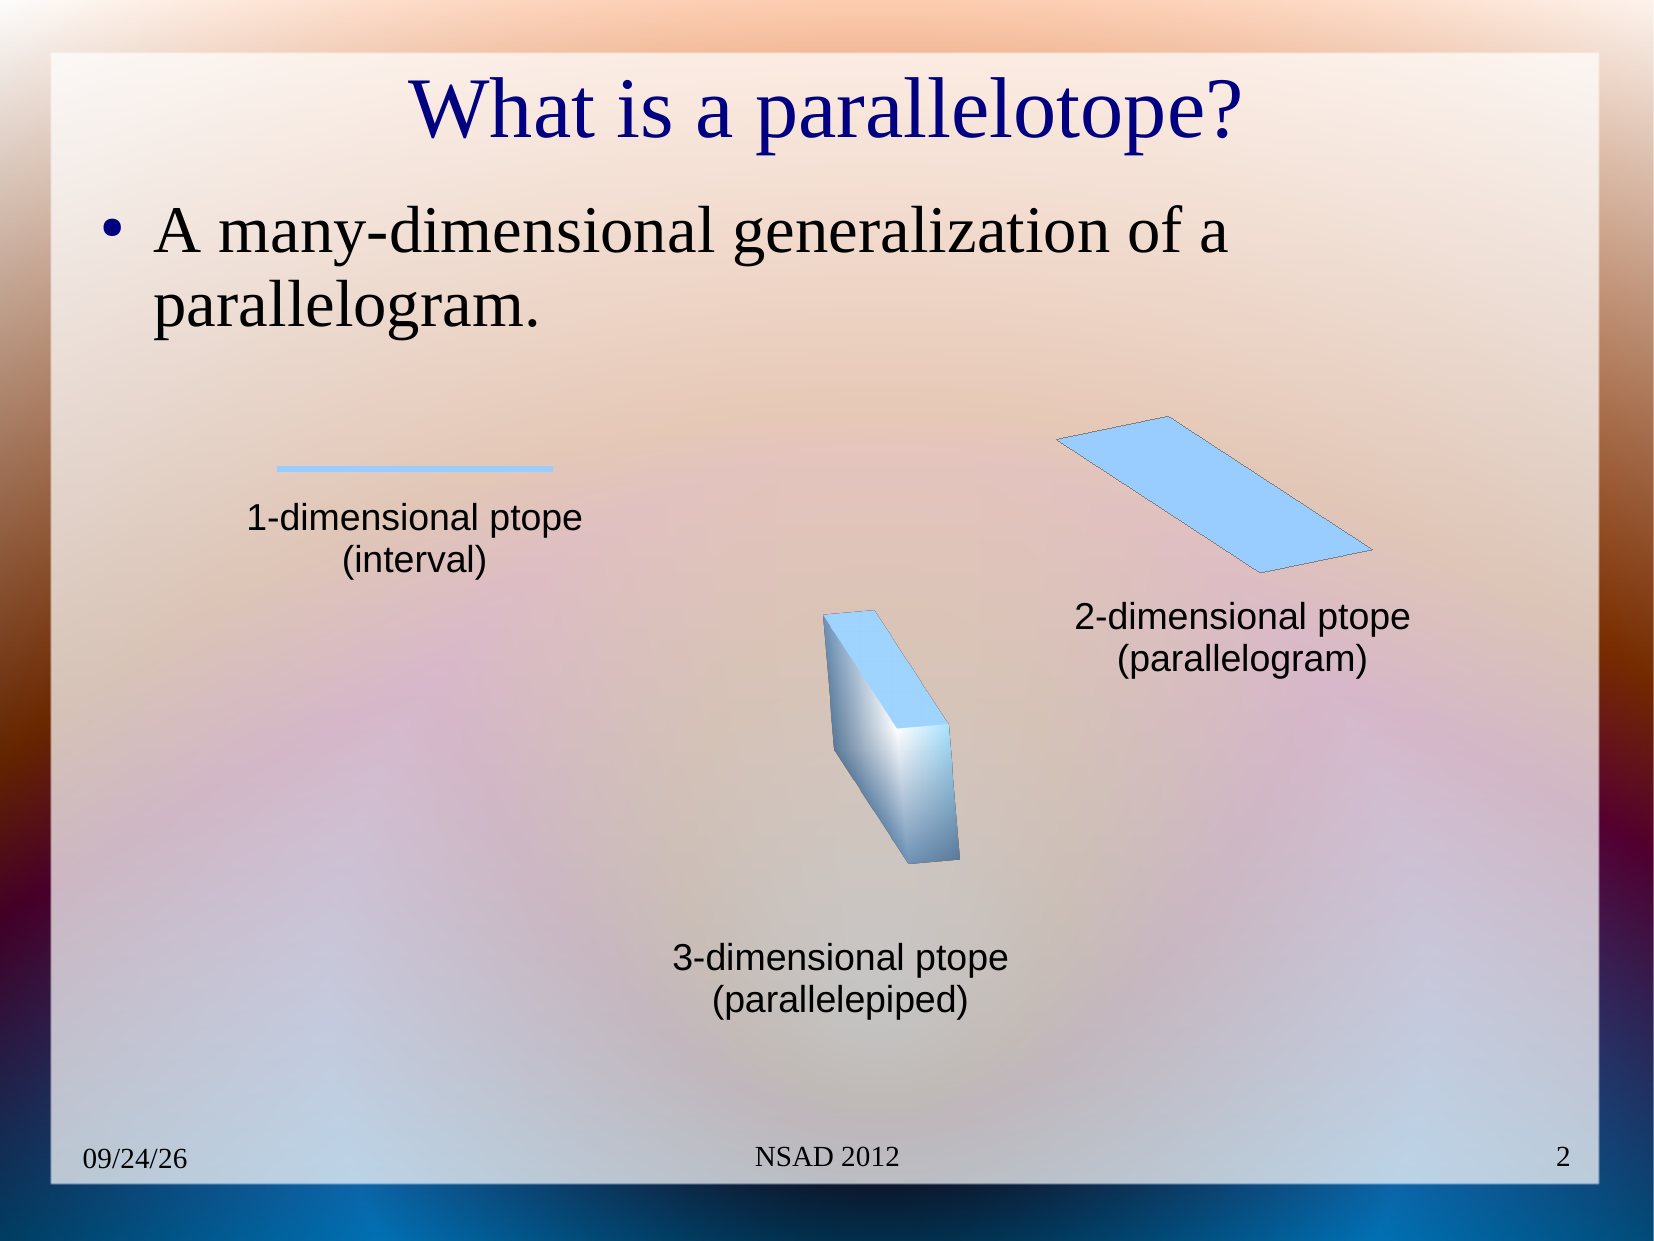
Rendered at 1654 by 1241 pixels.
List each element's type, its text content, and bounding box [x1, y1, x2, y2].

picture [0, 0, 1654, 1241]
text_box 3-dimensional ptope (parallelepiped) [632, 928, 1049, 1028]
title What is a parallelotope? [82, 60, 1571, 156]
text_box 1-dimensional ptope (interval) [231, 489, 599, 588]
list A many-dimensional generalization of a parallelogram. [82, 192, 1571, 1125]
text_box 2-dimensional ptope (parallelogram) [1039, 588, 1446, 688]
text_box [1056, 416, 1373, 573]
